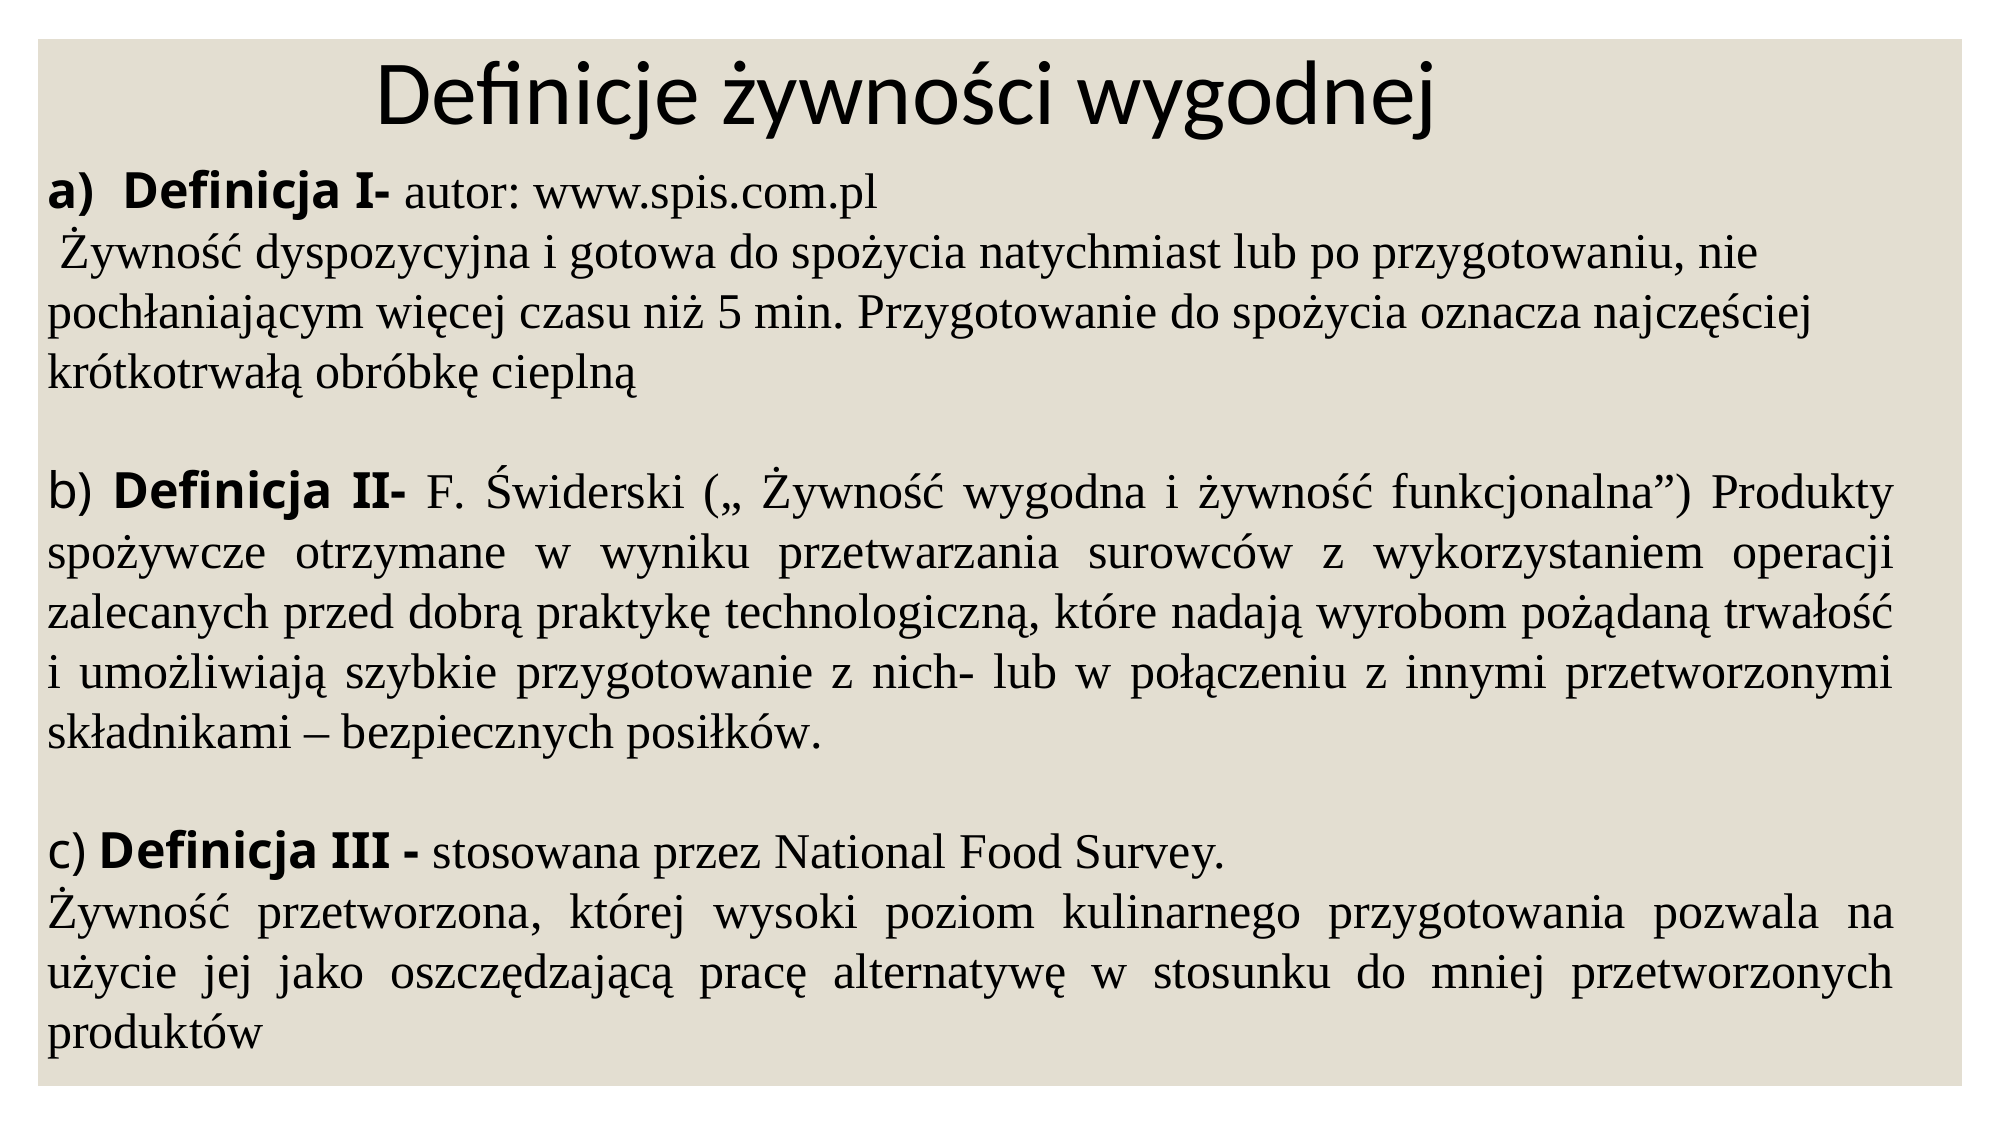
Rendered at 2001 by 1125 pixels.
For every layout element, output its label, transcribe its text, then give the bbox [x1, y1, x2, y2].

text_box Definicja I- autor: www.spis.com.pl Żywność dyspozycyjna i gotowa do spożycia natychmiast lub po przygotowaniu, nie pochłaniającym więcej czasu niż 5 min. Przygotowanie do spożycia oznacza najczęściej krótkotrwałą obróbkę cieplną b) Definicja II- F. Świderski („ Żywność wygodna i żywność funkcjonalna”) Produkty spożywcze otrzymane w wyniku przetwarzania surowców z wykorzystaniem operacji zalecanych przed dobrą praktykę technologiczną, które nadają wyrobom pożądaną trwałość i umożliwiają szybkie przygotowanie z nich- lub w połączeniu z innymi przetworzonymi składnikami – bezpiecznych posiłków. c) Definicja III - stosowana przez National Food Survey. Żywność przetworzona, której wysoki poziom kulinarnego przygotowania pozwala na użycie jej jako oszczędzającą pracę alternatywę w stosunku do mniej przetworzonych produktów [32, 151, 1922, 1076]
text_box Definicje żywności wygodnej [360, 24, 1572, 151]
